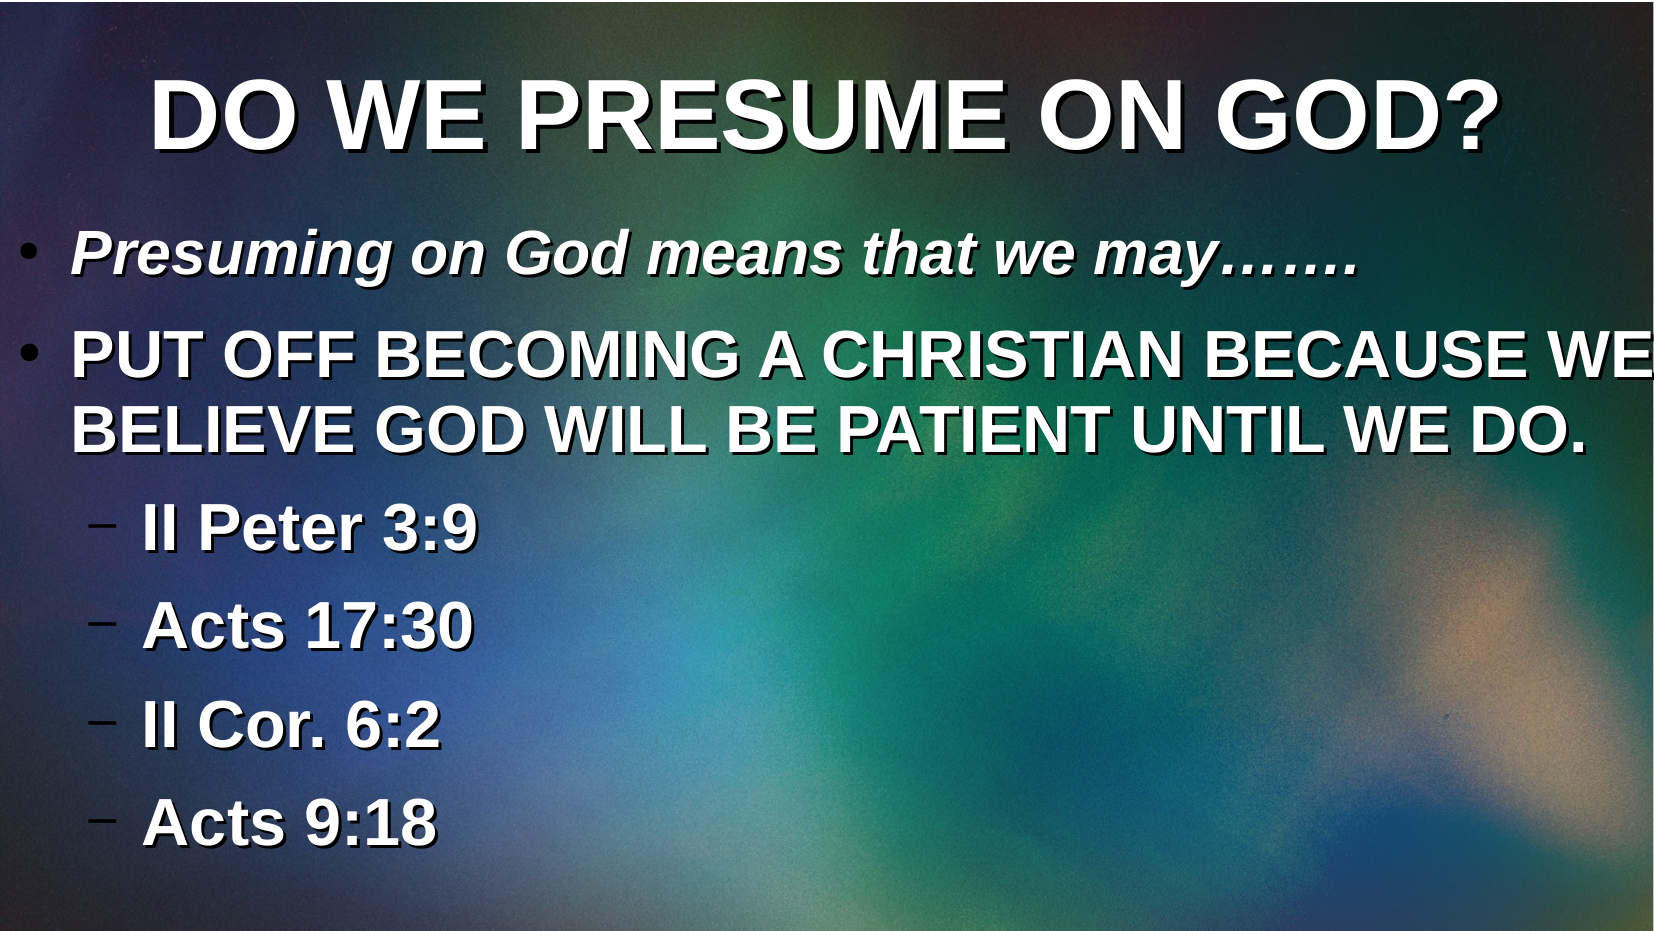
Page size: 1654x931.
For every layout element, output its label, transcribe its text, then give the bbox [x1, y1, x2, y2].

list Presuming on God means that we may……. PUT OFF BECOMING A CHRISTIAN BECAUSE WE BELIEVE GOD WILL BE PATIENT UNTIL WE DO. II Peter 3:9 Acts 17:30 II Cor. 6:2 Acts 9:18 [0, 217, 1654, 931]
picture [0, 2, 1654, 217]
title DO WE PRESUME ON GOD? [82, 37, 1571, 193]
